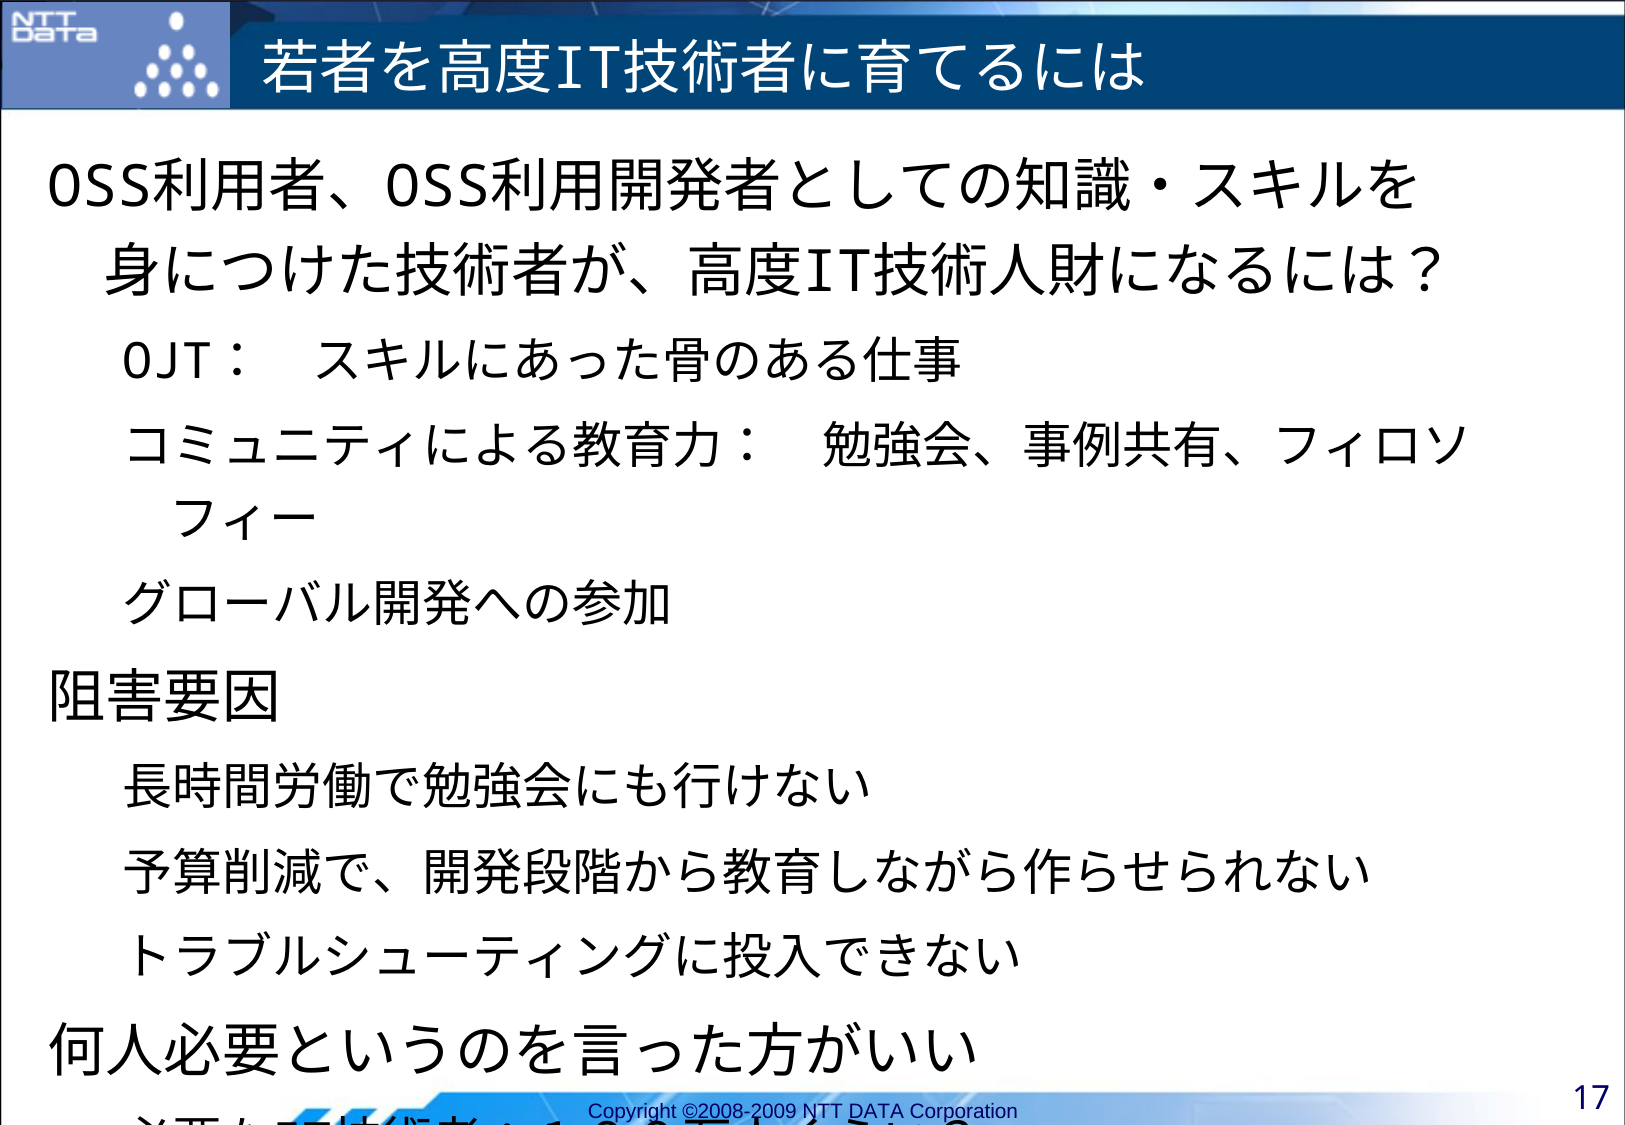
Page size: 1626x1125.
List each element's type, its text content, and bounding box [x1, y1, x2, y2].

picture [0, 0, 1626, 1125]
title 若者を高度IT技術者に育てるには [246, 22, 1625, 105]
list OSS利用者、OSS利用開発者としての知識・スキルを身につけた技術者が、高度IT技術人財になるには？ OJT： スキルにあった骨のある仕事 コミュニティによる教育力： 勉強会、事例共有、フィロソフィー グローバル開発への参加 阻害要因 長時間労働で勉強会にも行けない 予算削減で、開発段階から教育しながら作らせられない トラブルシューティングに投入できない 何人必要というのを言った方がいい 必要なIT技術者：１００万人くらい？ コンスタントにキープする（職種ｘレベルｘ人数のプラン） ５万人くらいがコア？ 数字をあげた方がいい。 [32, 131, 1496, 1083]
